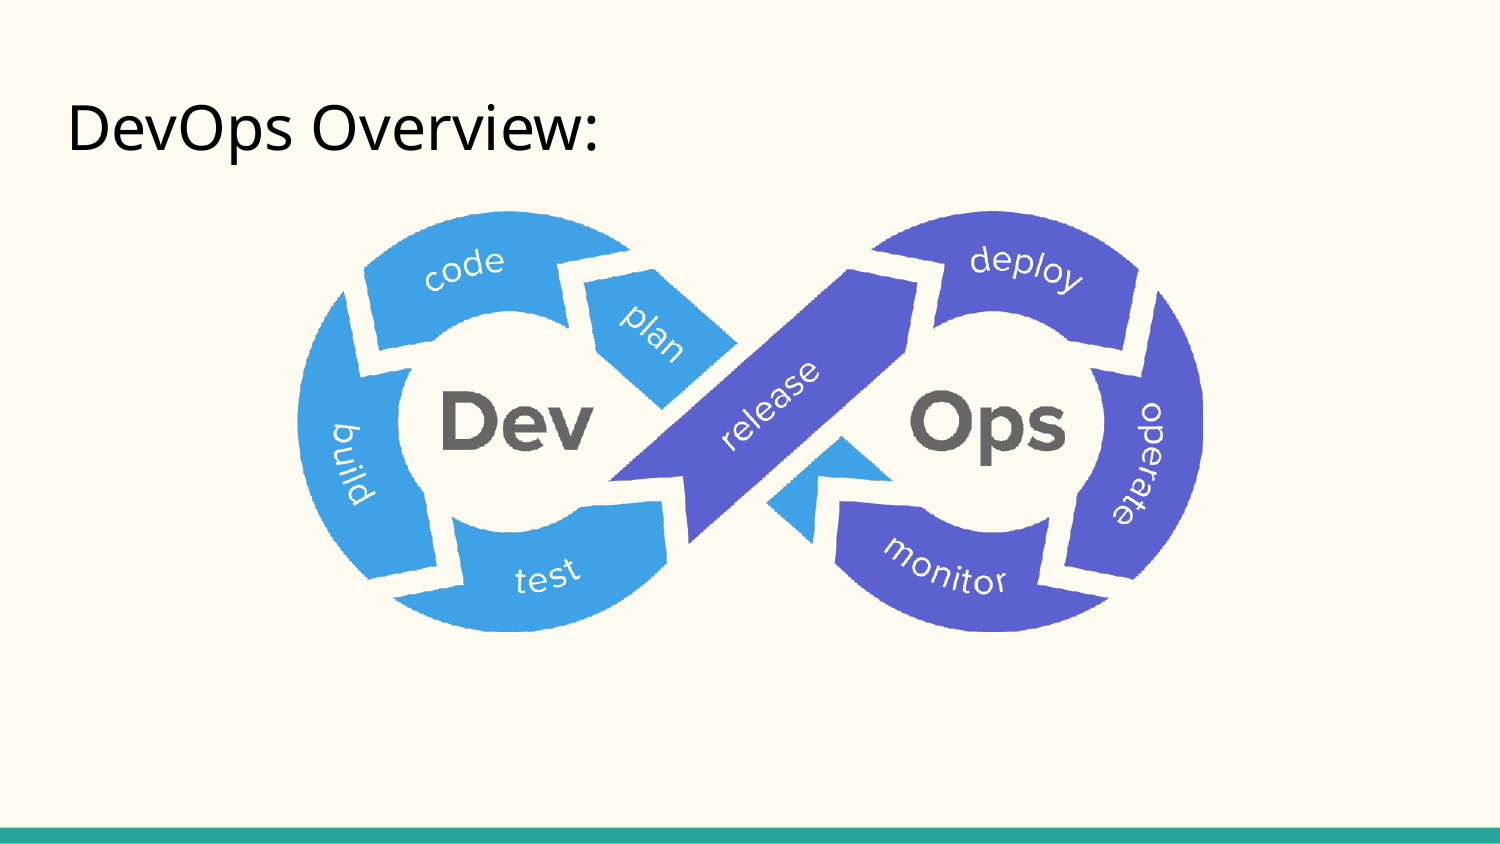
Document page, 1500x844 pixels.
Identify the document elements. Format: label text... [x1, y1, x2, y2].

title DevOps Overview: [51, 72, 1449, 174]
picture [297, 211, 1203, 632]
